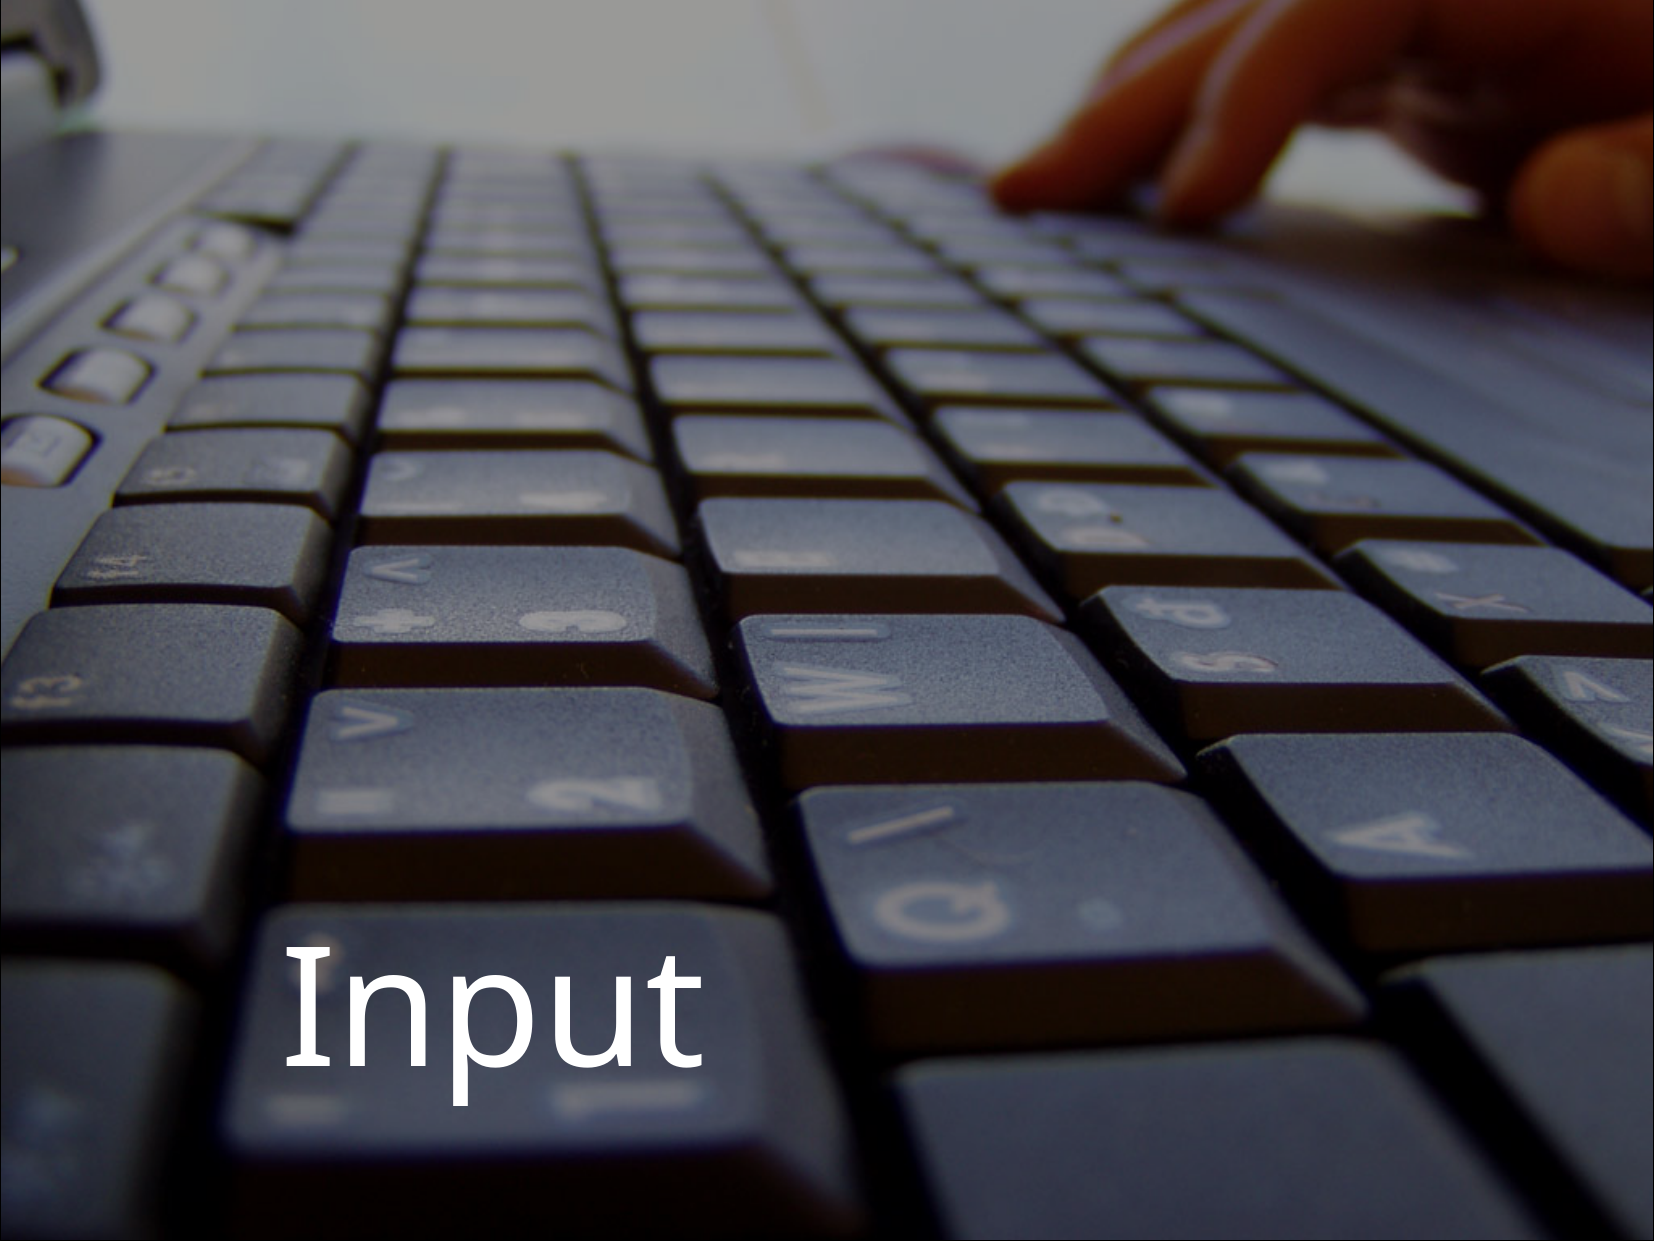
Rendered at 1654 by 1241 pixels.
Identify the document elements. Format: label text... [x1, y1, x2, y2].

text_box [0, 0, 1654, 1241]
text_box Input [265, 892, 915, 1123]
